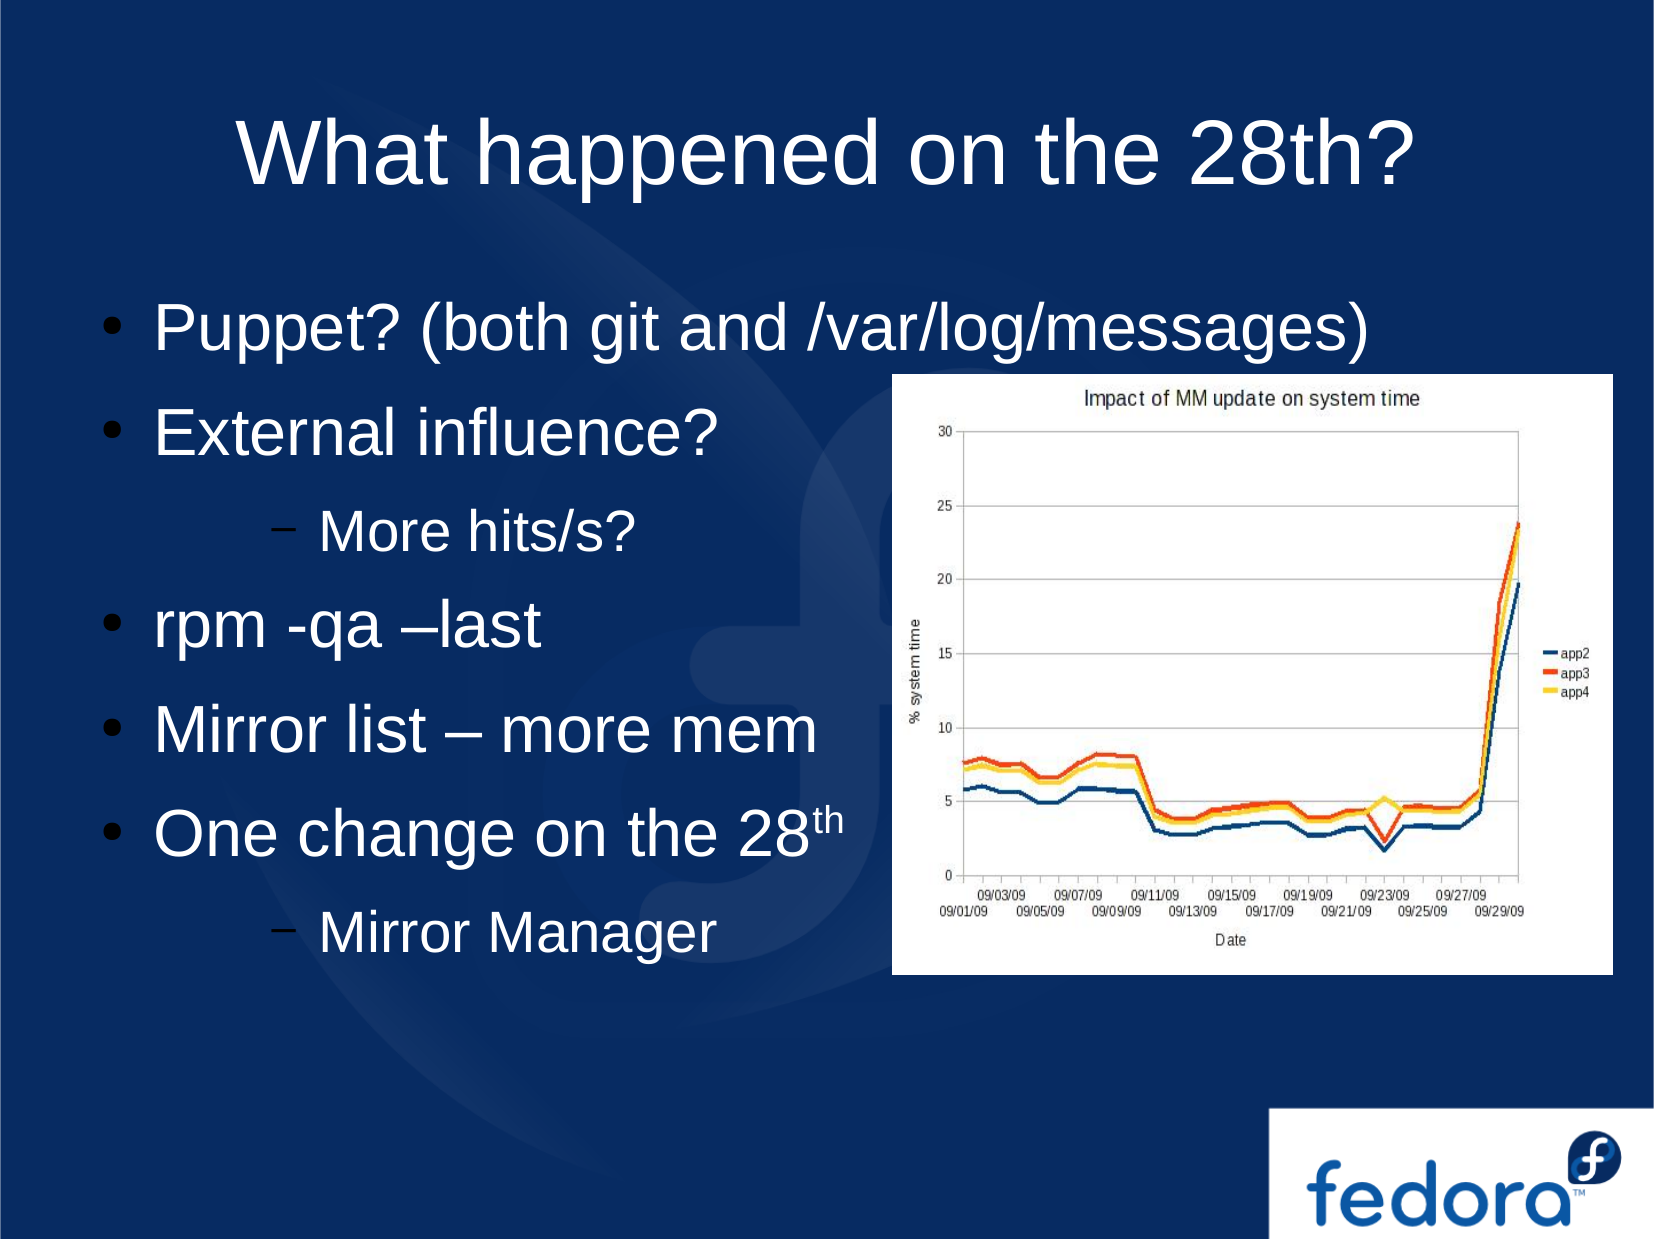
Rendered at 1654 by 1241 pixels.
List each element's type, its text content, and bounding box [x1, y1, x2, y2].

picture [0, 0, 1654, 1239]
list Puppet? (both git and /var/log/messages) External influence? More hits/s? rpm -qa –last Mirror list – more mem One change on the 28th Mirror Manager [82, 290, 1571, 1094]
title What happened on the 28th? [82, 56, 1571, 250]
